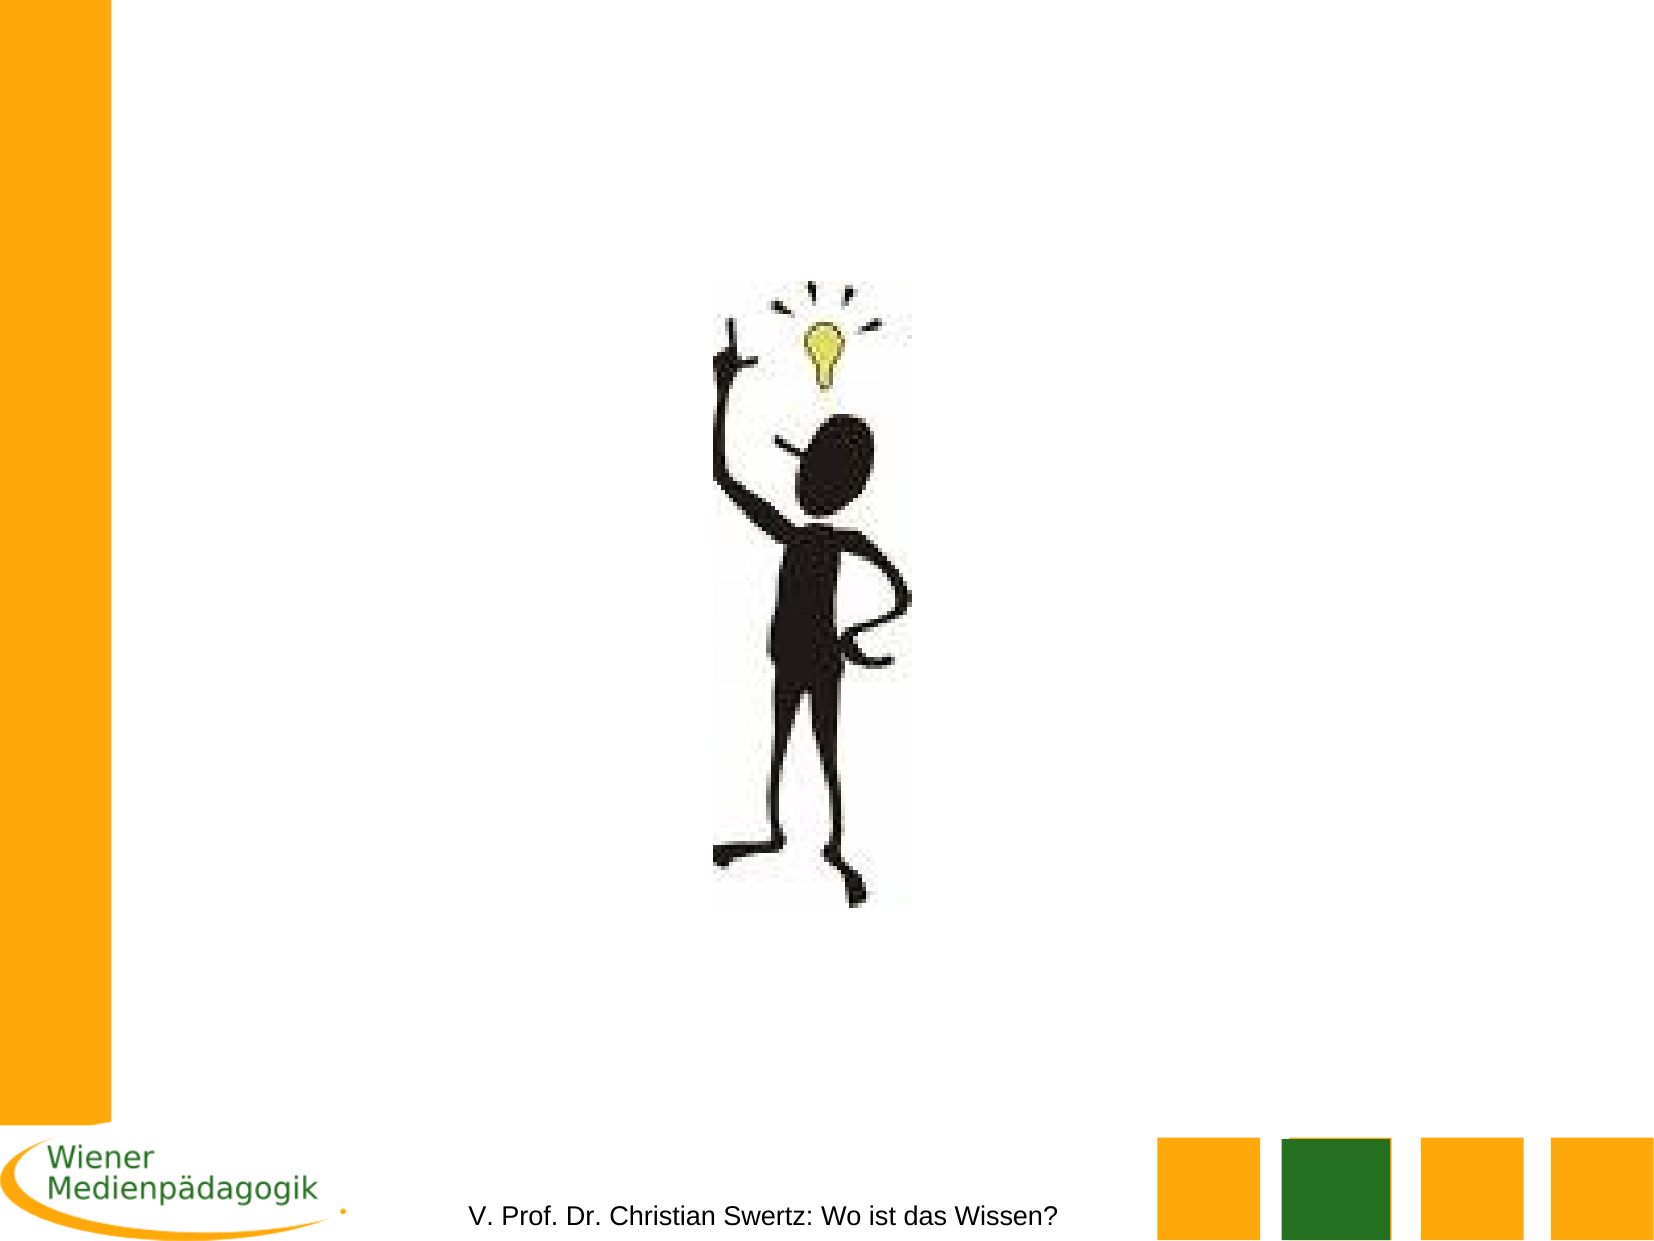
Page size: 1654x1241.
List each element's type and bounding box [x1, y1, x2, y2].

picture [0, 1114, 398, 1241]
text_box [226, 198, 1365, 1117]
text_box [1281, 1139, 1391, 1241]
picture [713, 281, 912, 908]
